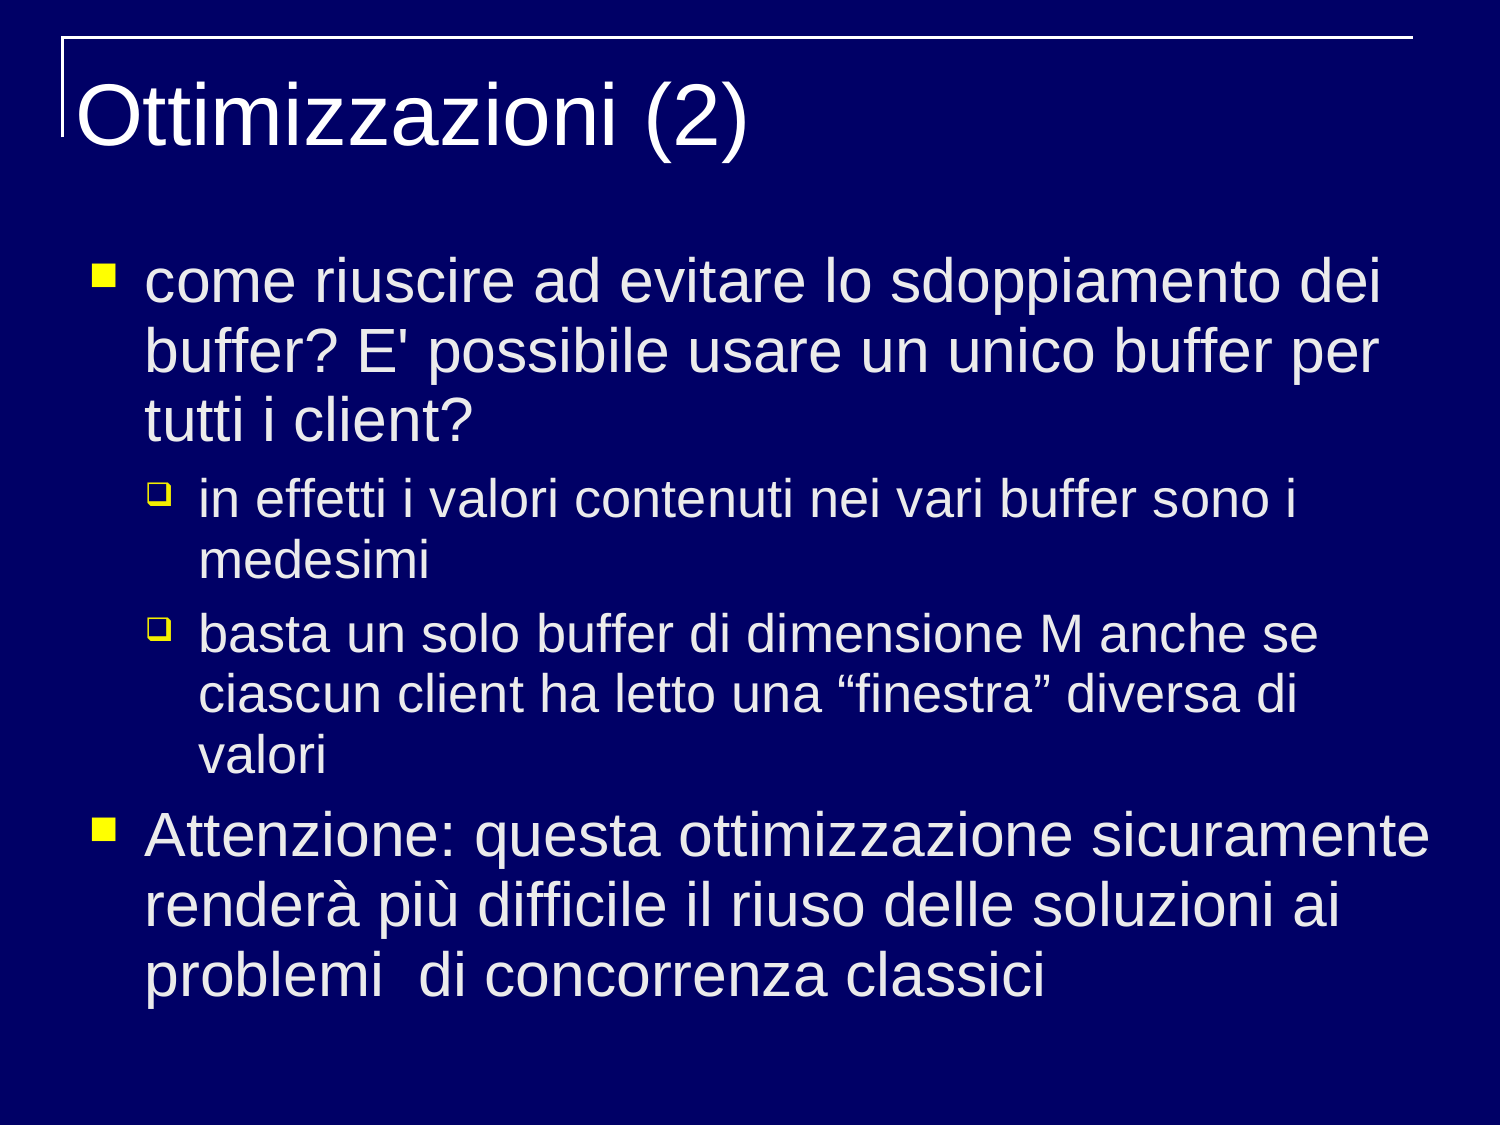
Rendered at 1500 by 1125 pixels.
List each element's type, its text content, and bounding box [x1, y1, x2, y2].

title Ottimizzazioni (2) [75, 52, 1426, 178]
list come riuscire ad evitare lo sdoppiamento dei buffer? E' possibile usare un unico buffer per tutti i client? in effetti i valori contenuti nei vari buffer sono i medesimi basta un solo buffer di dimensione M anche se ciascun client ha letto una “finestra” diversa di valori Attenzione: questa ottimizzazione sicuramente renderà più difficile il riuso delle soluzioni ai problemi di concorrenza classici [88, 245, 1439, 1010]
